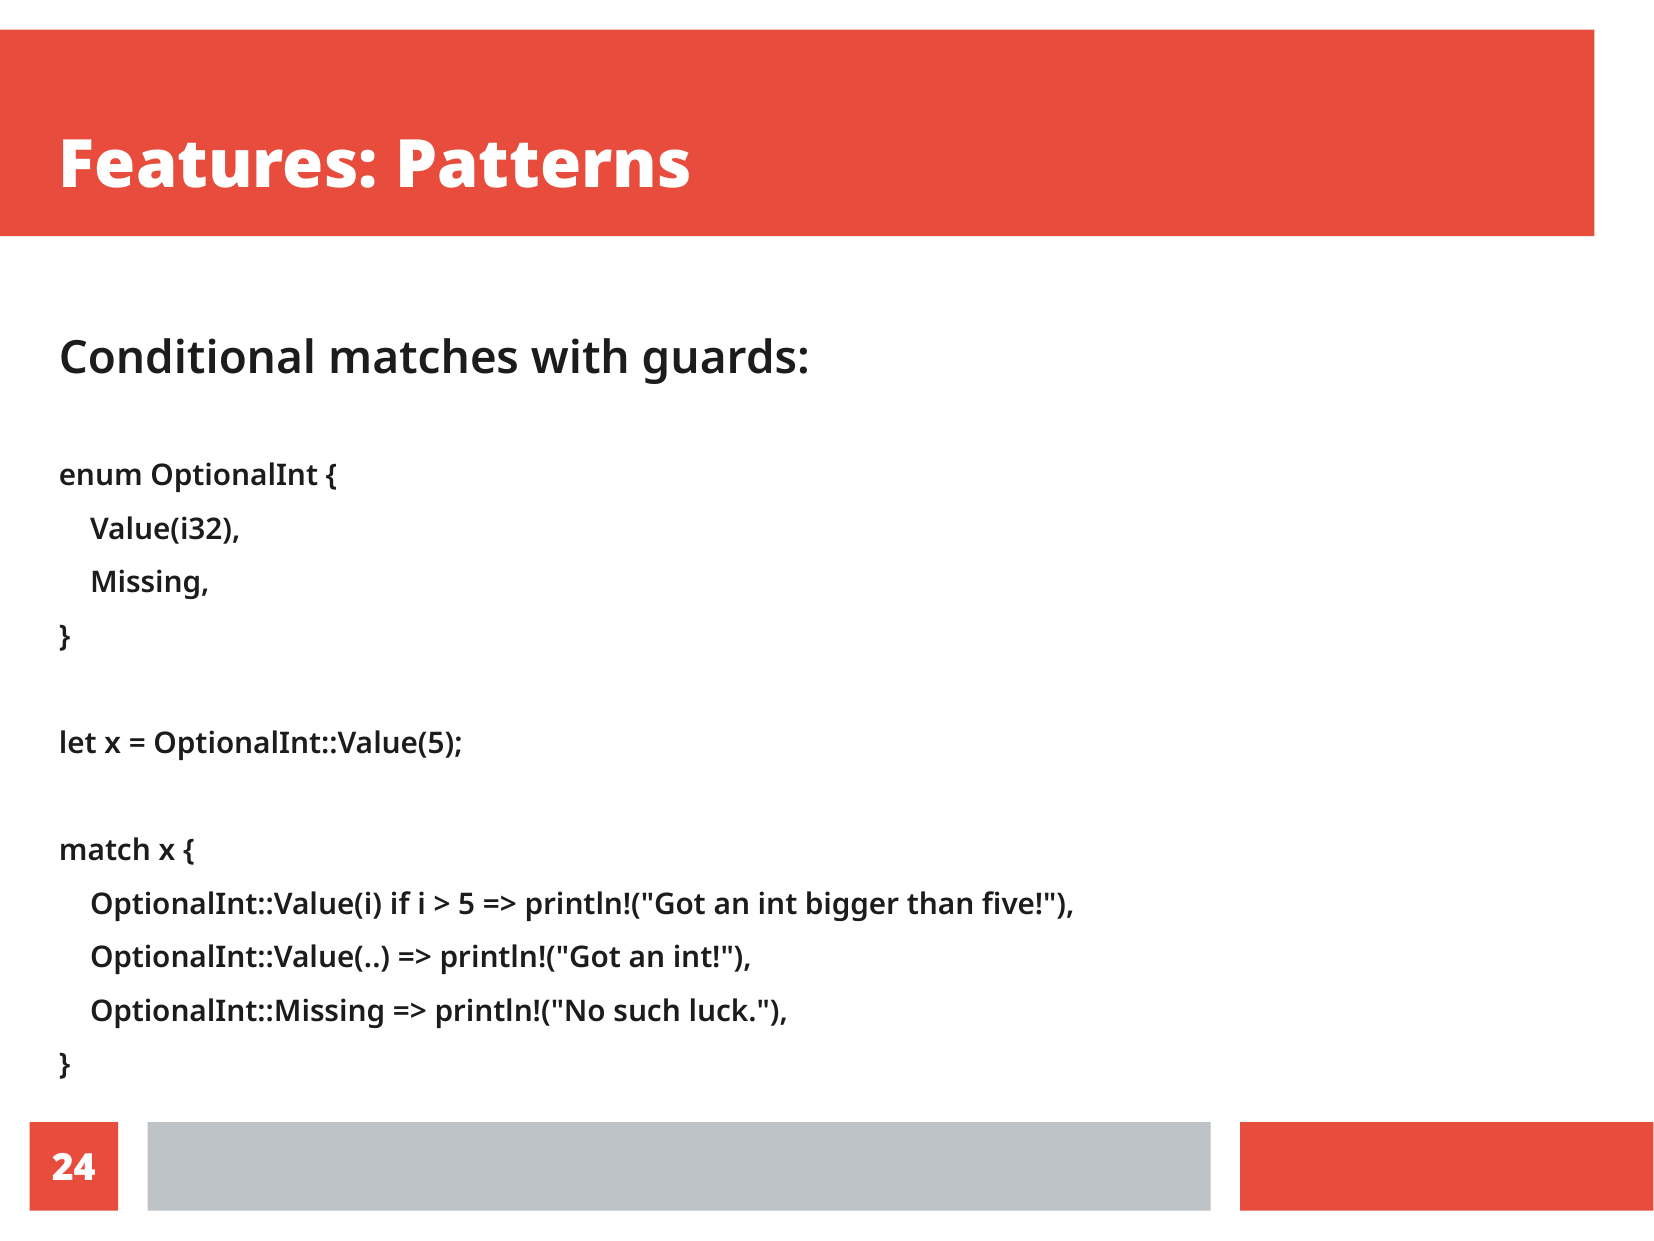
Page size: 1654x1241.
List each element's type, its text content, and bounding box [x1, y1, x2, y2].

title Features: Patterns [59, 59, 1595, 207]
list Conditional matches with guards: enum OptionalInt { Value(i32), Missing, } let x = OptionalInt::Value(5); match x { OptionalInt::Value(i) if i > 5 => println!("Got an int bigger than five!"), OptionalInt::Value(..) => println!("Got an int!"), OptionalInt::Missing => println!("No such luck."), } [59, 324, 1565, 1093]
